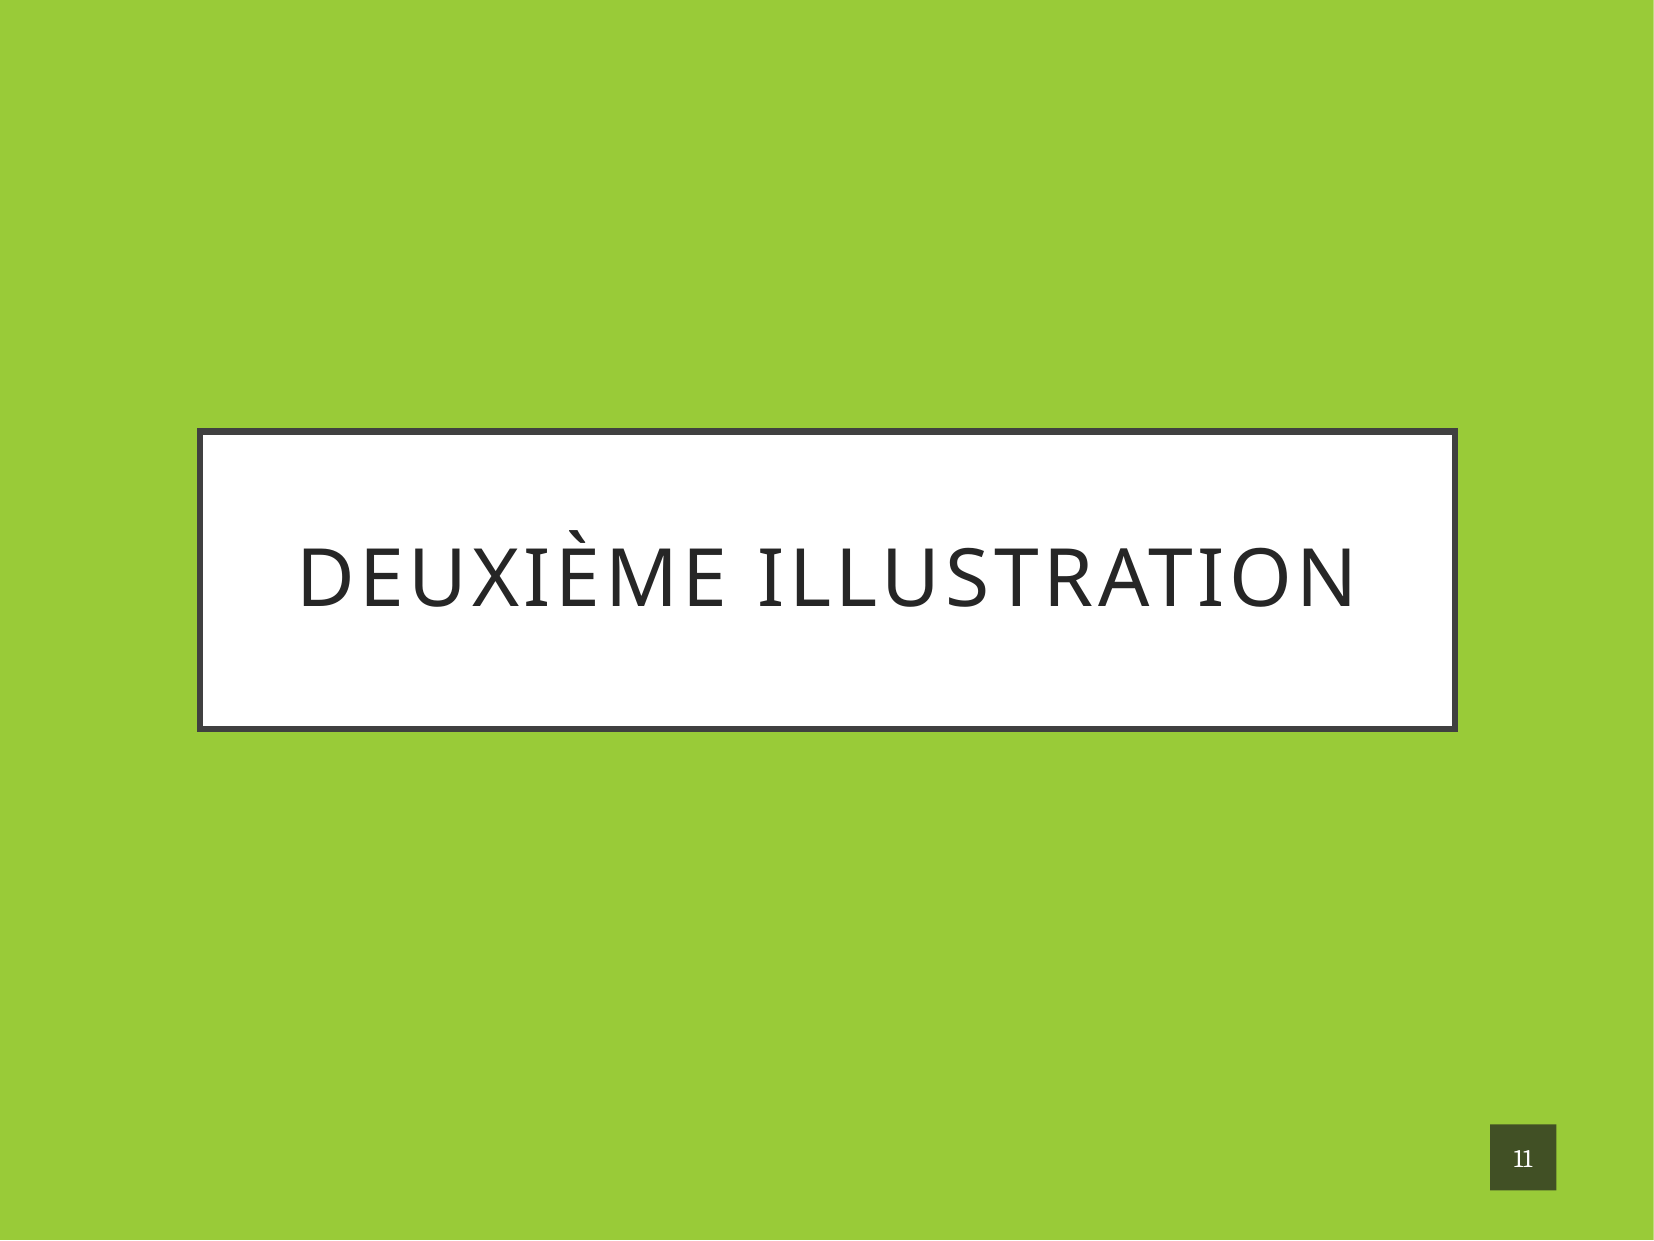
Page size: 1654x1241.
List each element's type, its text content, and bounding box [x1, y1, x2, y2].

text_box [1490, 1124, 1557, 1191]
title Deuxième illustration [200, 431, 1456, 730]
